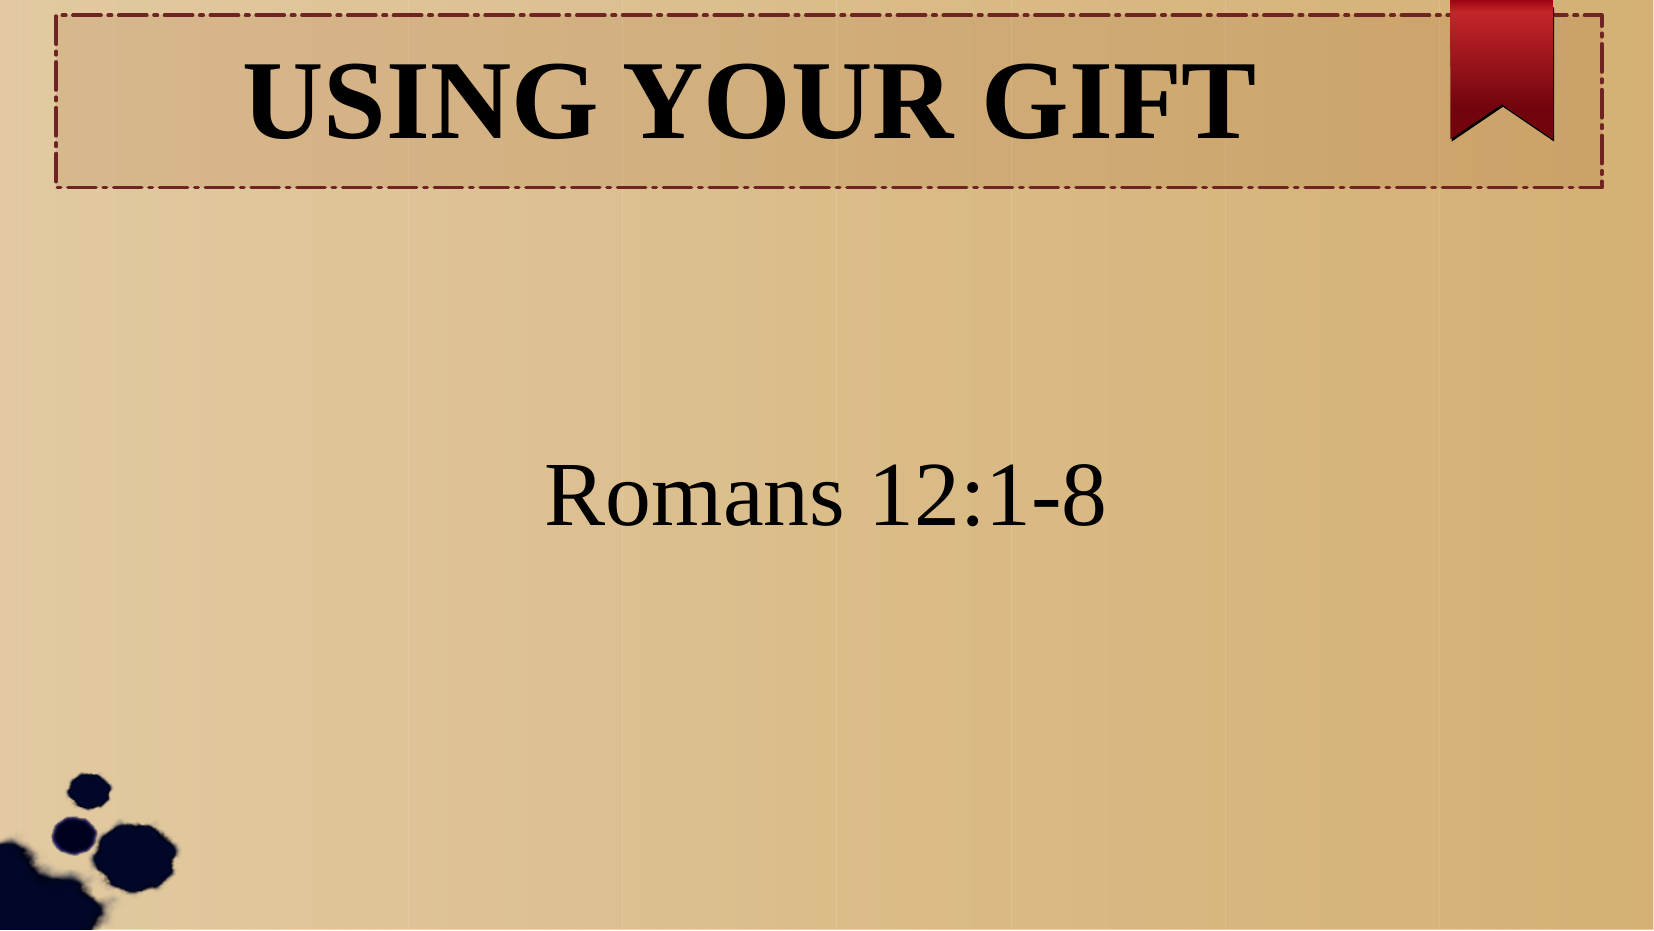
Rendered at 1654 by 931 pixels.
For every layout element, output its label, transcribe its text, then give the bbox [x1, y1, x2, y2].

subtitle Romans 12:1-8 [82, 224, 1571, 764]
title USING YOUR GIFT [59, 11, 1441, 189]
